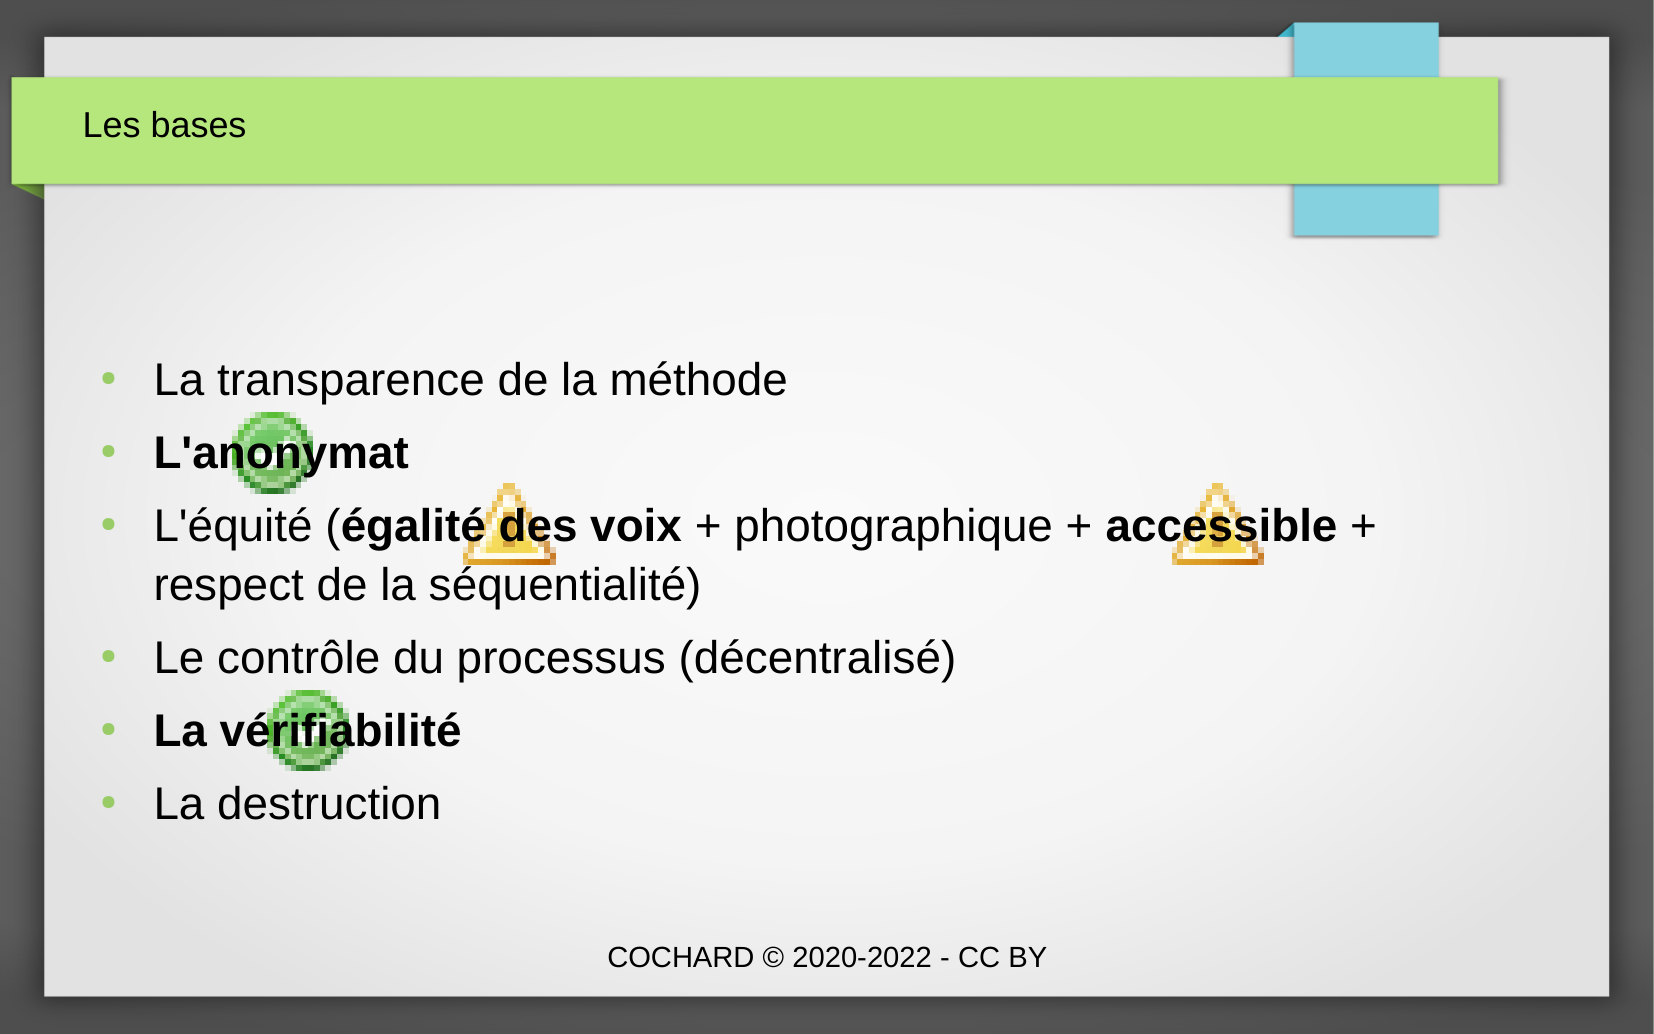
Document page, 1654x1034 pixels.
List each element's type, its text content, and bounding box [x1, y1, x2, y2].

picture [0, 0, 1654, 1034]
list La transparence de la méthode L'anonymat L'équité (égalité des voix + photographique + accessible + respect de la séquentialité) Le contrôle du processus (décentralisé) La vérifiabilité La destruction [82, 249, 1571, 849]
title Les bases [82, 39, 1235, 210]
